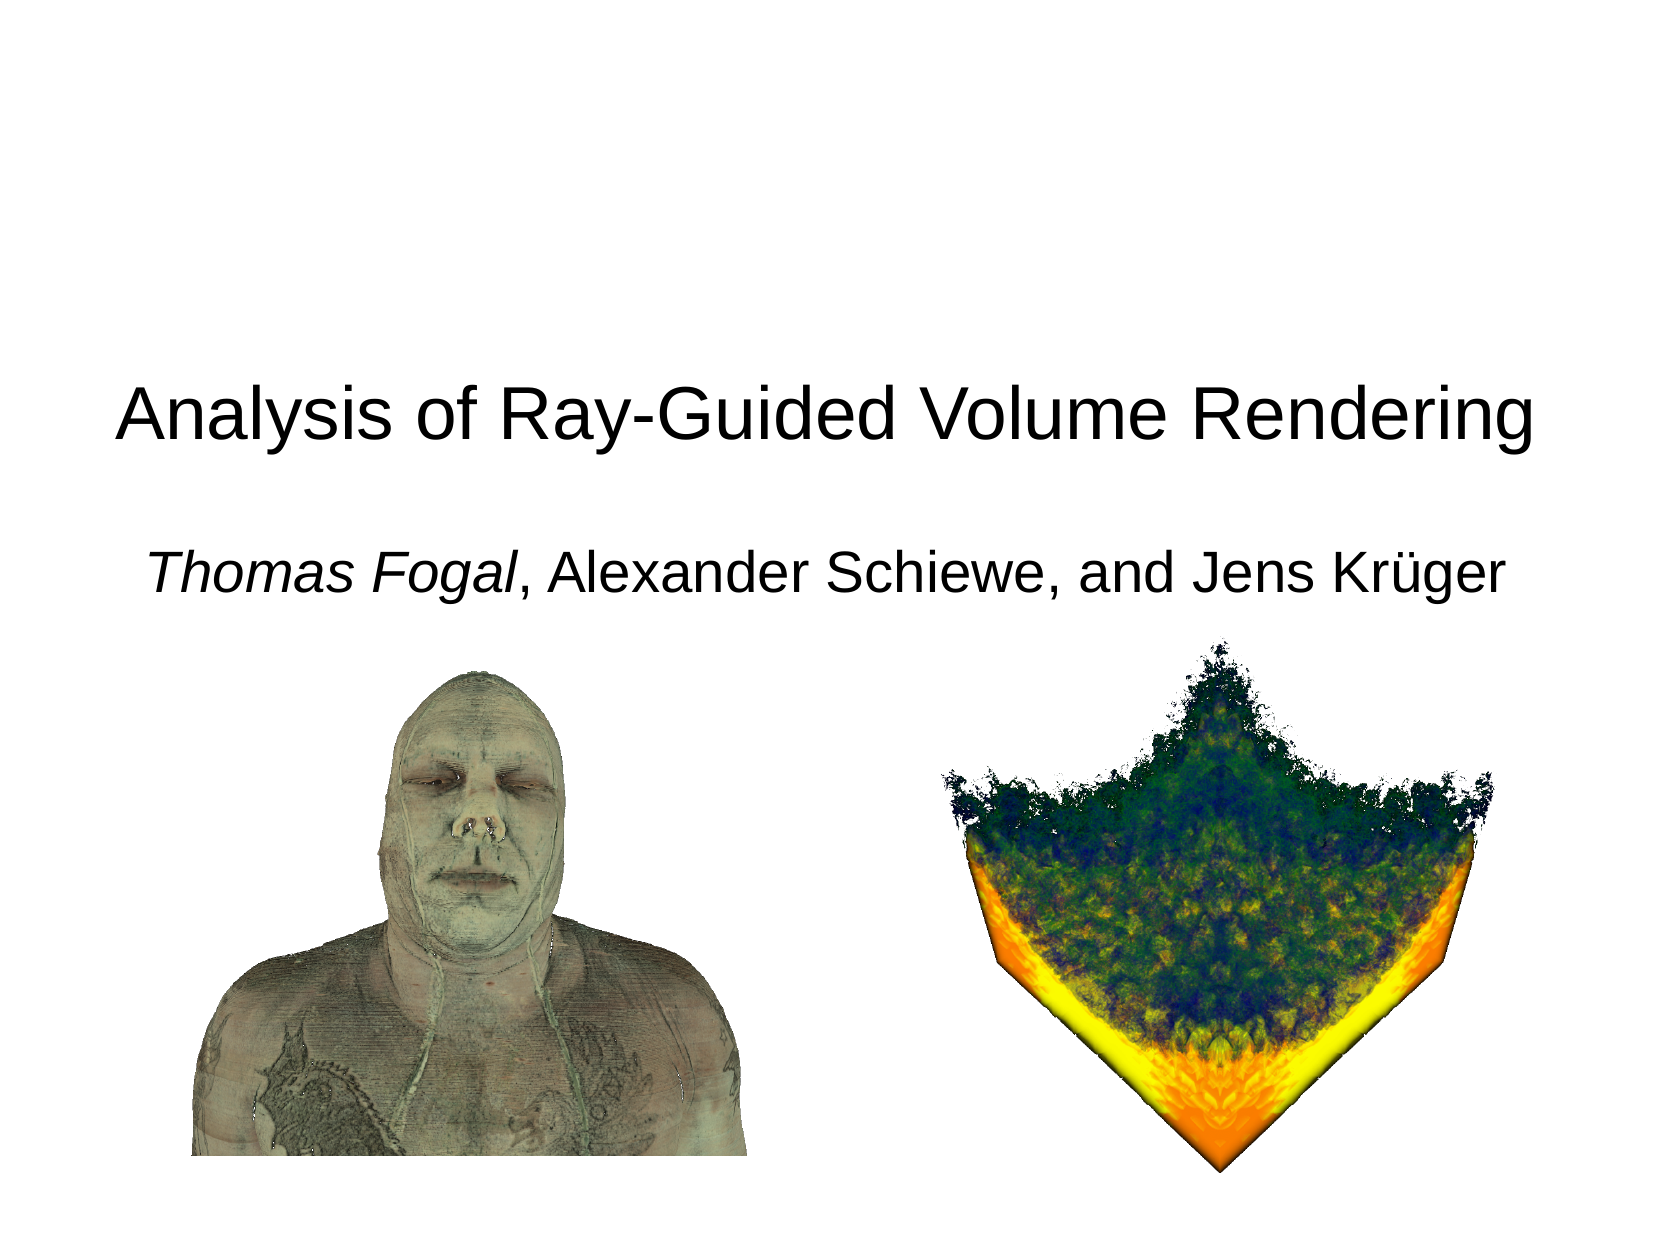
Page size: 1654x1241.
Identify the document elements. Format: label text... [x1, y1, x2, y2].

subtitle Analysis of Ray-Guided Volume Rendering Thomas Fogal, Alexander Schiewe, and Jens Krüger [82, 8, 1571, 969]
picture [191, 671, 747, 1156]
picture [941, 636, 1497, 1173]
